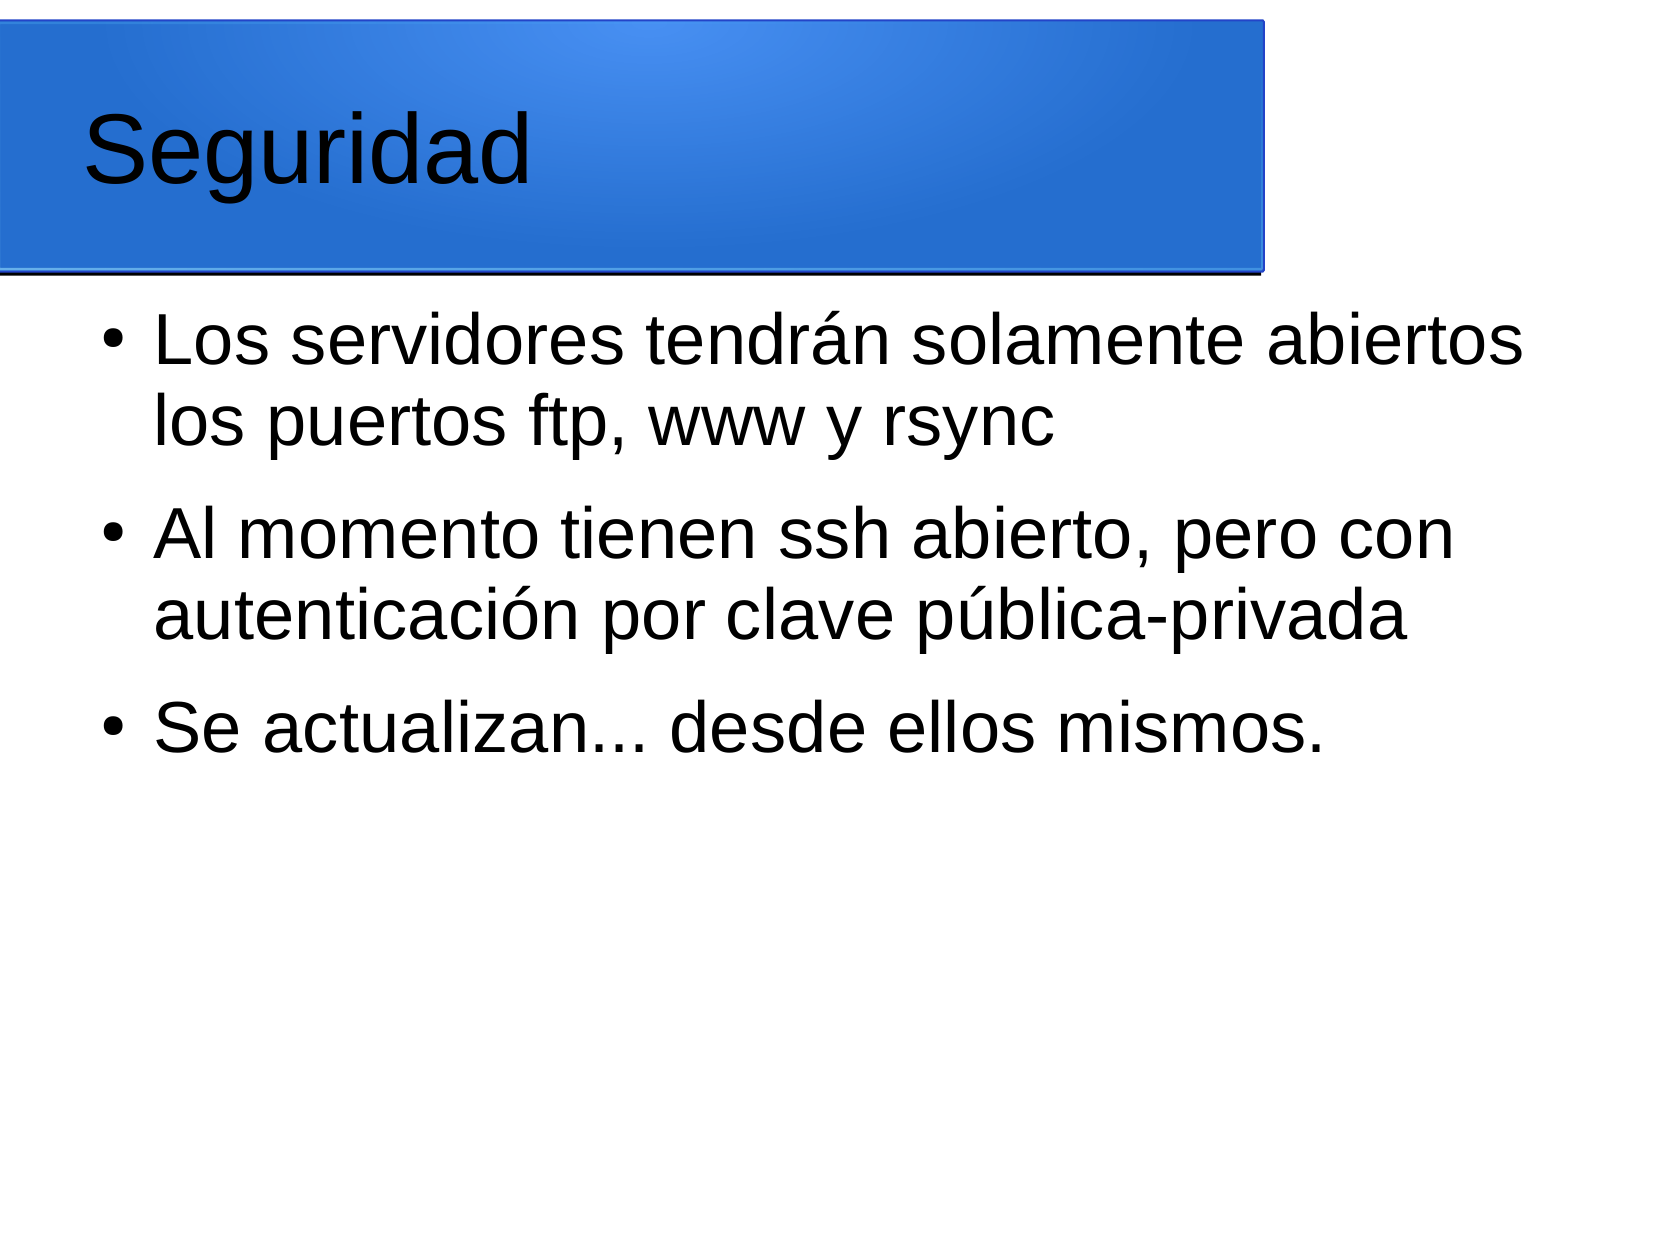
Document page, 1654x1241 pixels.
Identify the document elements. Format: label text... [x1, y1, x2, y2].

list Los servidores tendrán solamente abiertos los puertos ftp, www y rsync Al momento tienen ssh abierto, pero con autenticación por clave pública-privada Se actualizan... desde ellos mismos. [82, 299, 1571, 1019]
title Seguridad [82, 47, 1235, 252]
